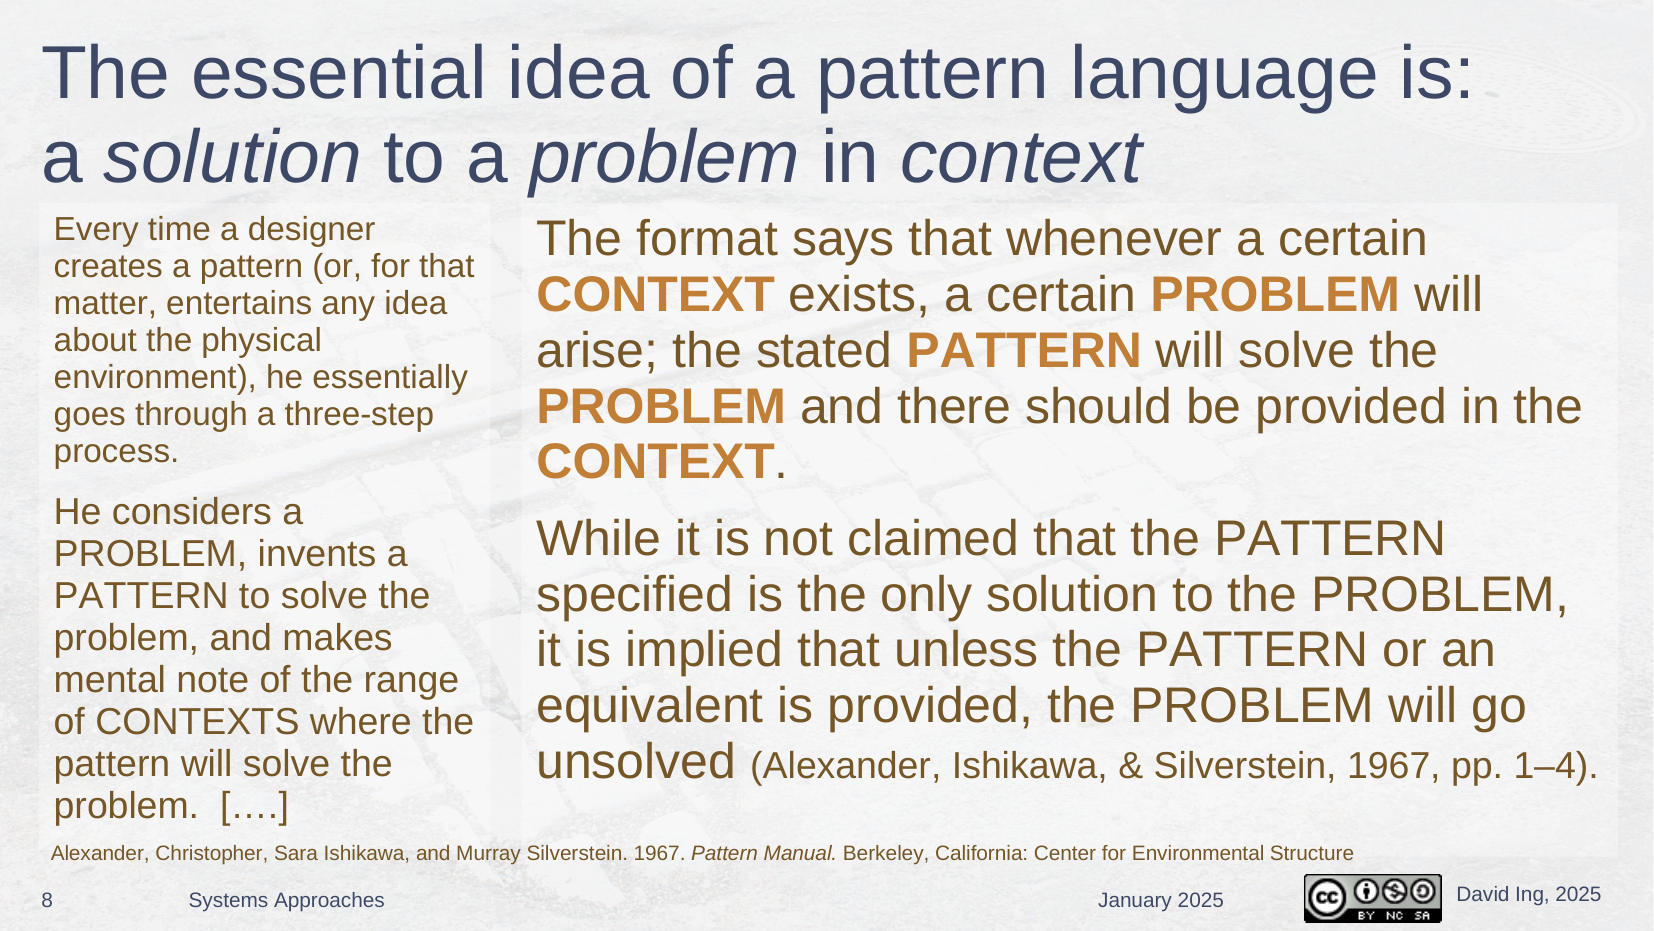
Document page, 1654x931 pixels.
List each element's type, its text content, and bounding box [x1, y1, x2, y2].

text_box The format says that whenever a certain CONTEXT exists, a certain PROBLEM will arise; the stated PATTERN will solve the PROBLEM and there should be provided in the CONTEXT. While it is not claimed that the PATTERN specified is the only solution to the PROBLEM, it is implied that unless the PATTERN or an equivalent is provided, the PROBLEM will go unsolved (Alexander, Ishikawa, & Silverstein, 1967, pp. 1–4). [521, 203, 1618, 857]
text_box Every time a designer creates a pattern (or, for that matter, entertains any idea about the physical environment), he essentially goes through a three-step process. He considers a PROBLEM, invents a PATTERN to solve the problem, and makes mental note of the range of CONTEXTS where the pattern will solve the problem. [….] [38, 203, 491, 833]
title The essential idea of a pattern language is: a solution to a problem in context [41, 30, 1613, 199]
picture [0, 0, 1654, 931]
text_box Alexander, Christopher, Sara Ishikawa, and Murray Silverstein. 1967. Pattern Manual. Berkeley, California: Center for Environmental Structure [36, 833, 1567, 873]
